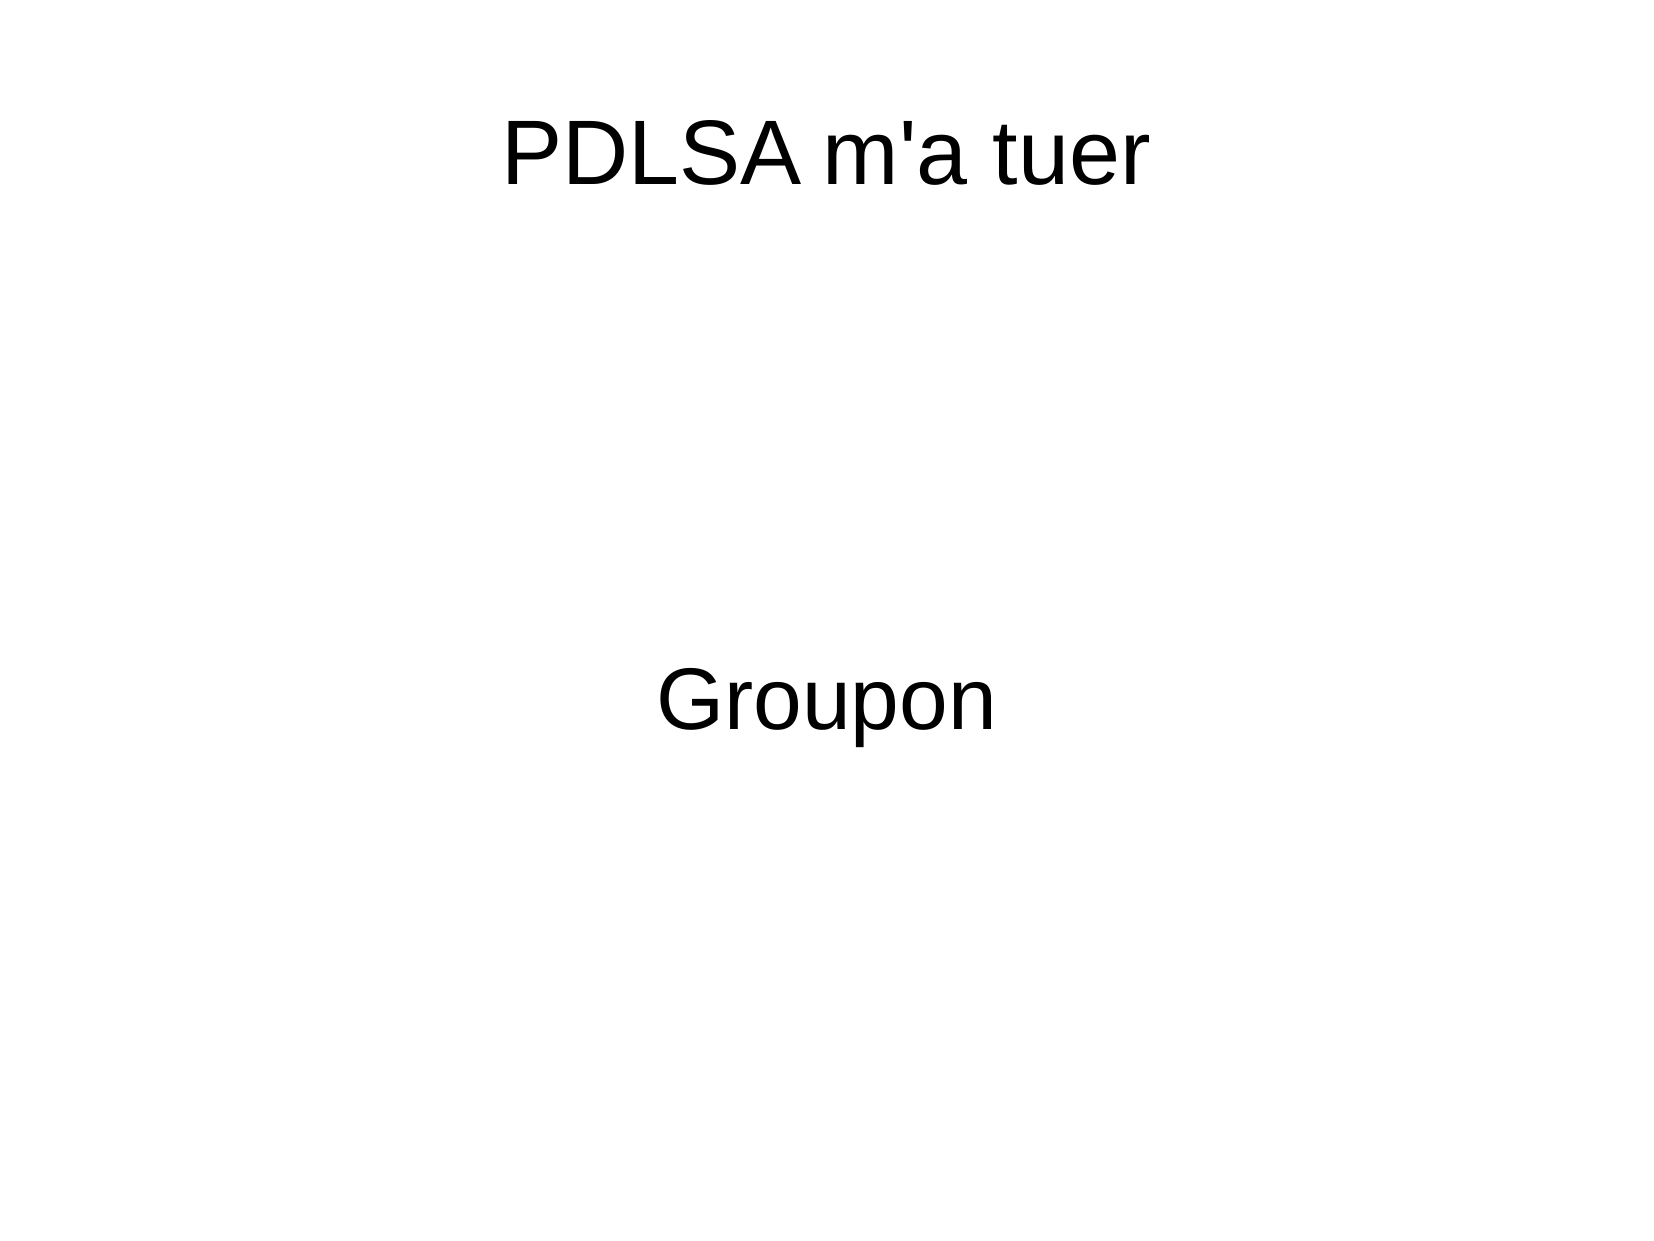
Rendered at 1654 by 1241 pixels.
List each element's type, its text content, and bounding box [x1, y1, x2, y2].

subtitle Groupon [82, 297, 1571, 1102]
title PDLSA m'a tuer [82, 56, 1571, 250]
